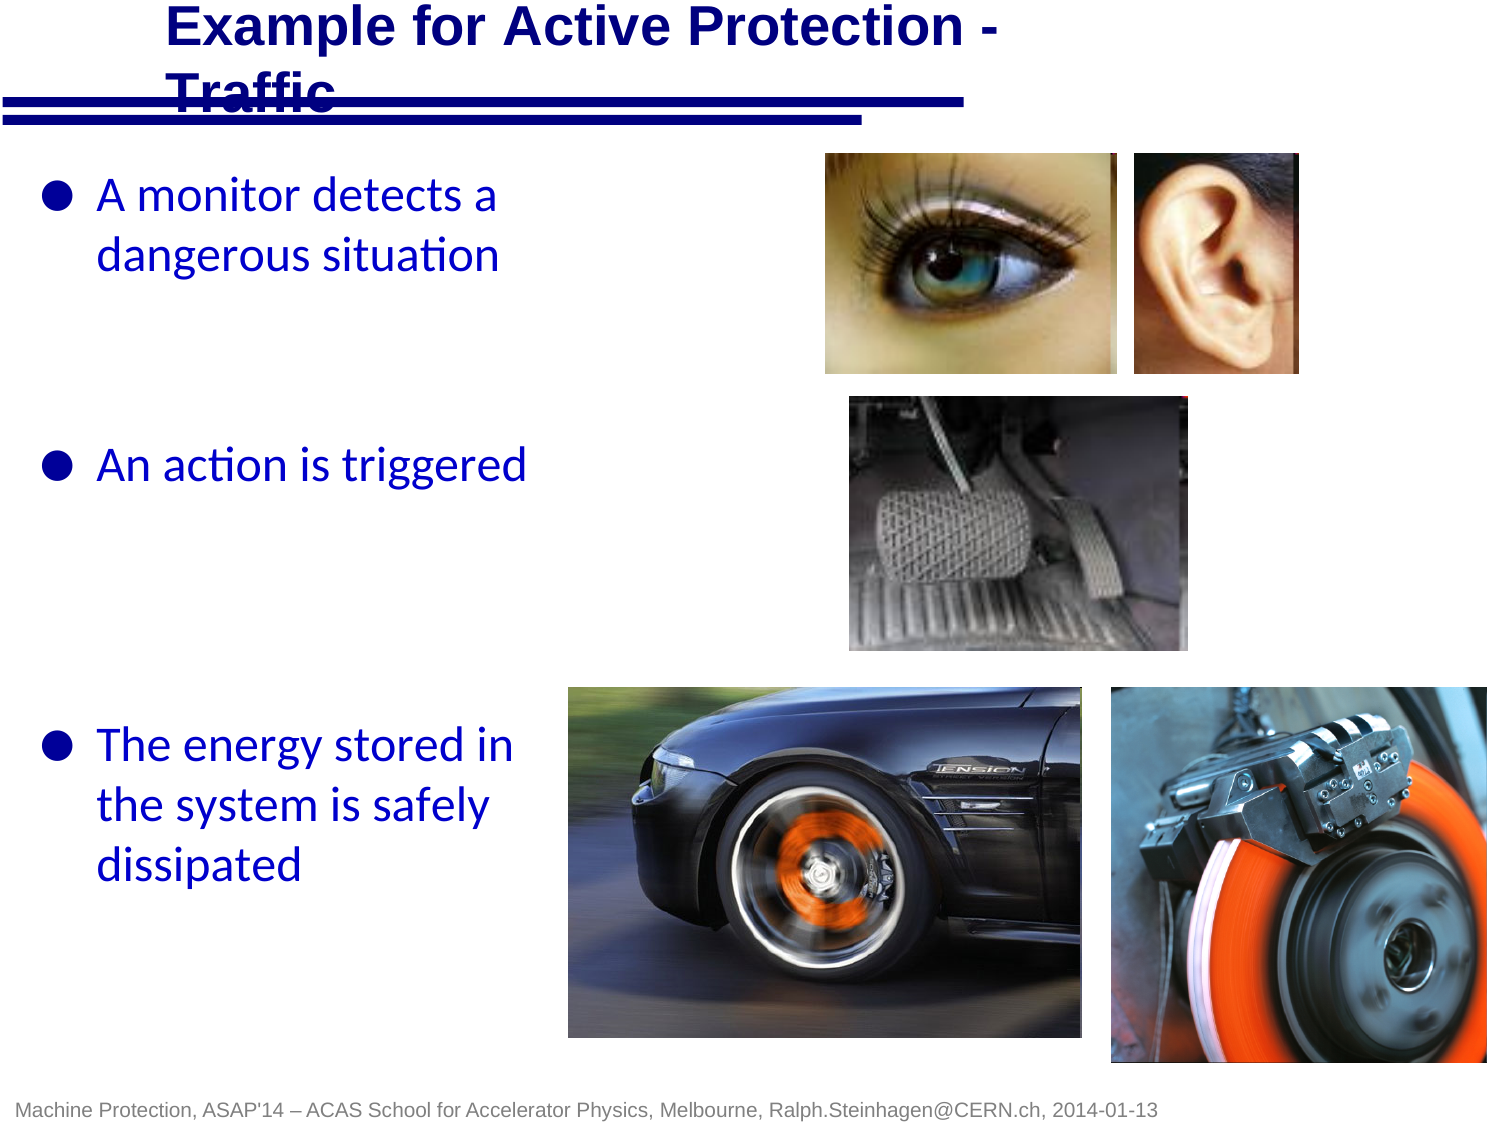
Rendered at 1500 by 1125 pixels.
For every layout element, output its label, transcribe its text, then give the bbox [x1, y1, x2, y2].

title Example for Active Protection - Traffic [149, 0, 1200, 113]
picture [1134, 153, 1299, 374]
list A monitor detects a dangerous situation An action is triggered The energy stored in the system is safely dissipated [24, 153, 588, 1088]
picture [849, 396, 1188, 651]
picture [1111, 687, 1487, 1063]
picture [825, 153, 1117, 374]
picture [568, 687, 1082, 1038]
